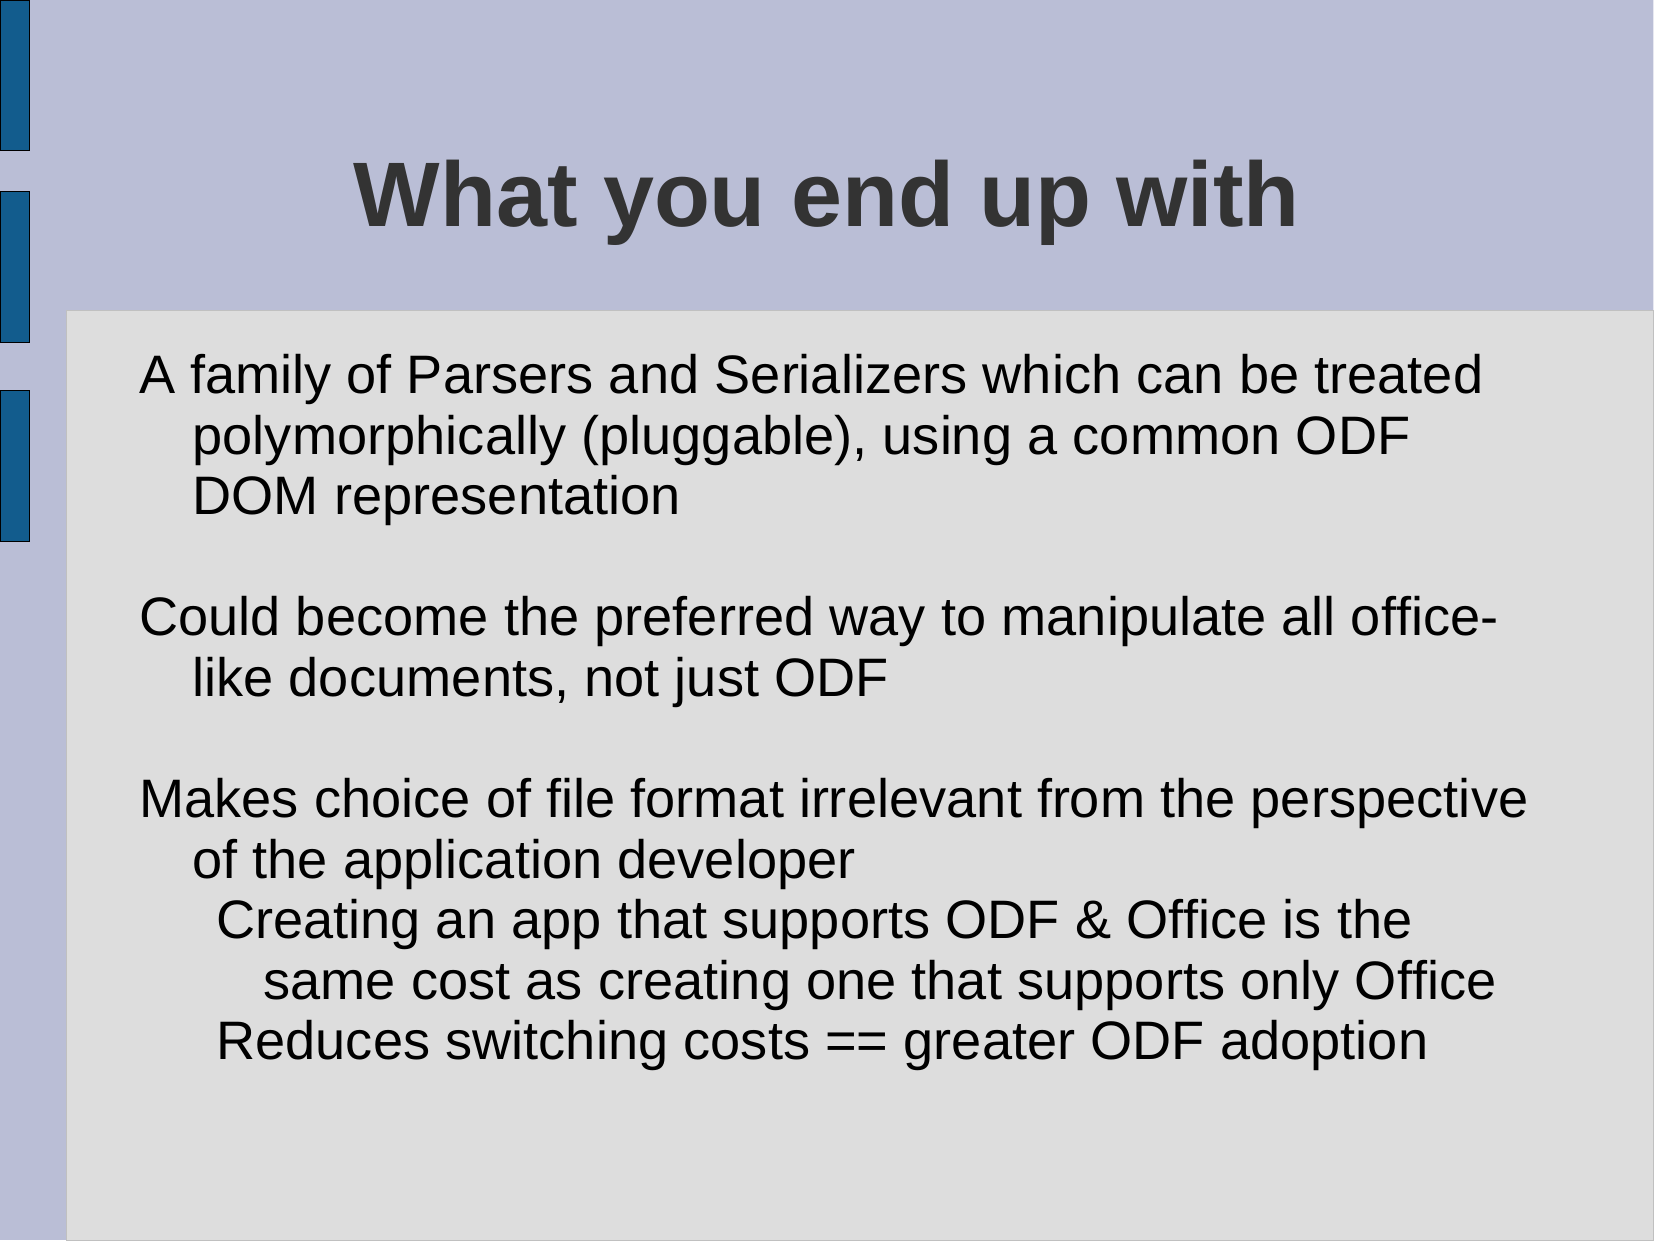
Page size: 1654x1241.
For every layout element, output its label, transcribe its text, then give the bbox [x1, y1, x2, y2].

list A family of Parsers and Serializers which can be treated polymorphically (pluggable), using a common ODF DOM representation Could become the preferred way to manipulate all office-like documents, not just ODF Makes choice of file format irrelevant from the perspective of the application developer Creating an app that supports ODF & Office is the same cost as creating one that supports only Office Reduces switching costs == greater ODF adoption [121, 344, 1534, 1241]
title What you end up with [121, 91, 1534, 299]
